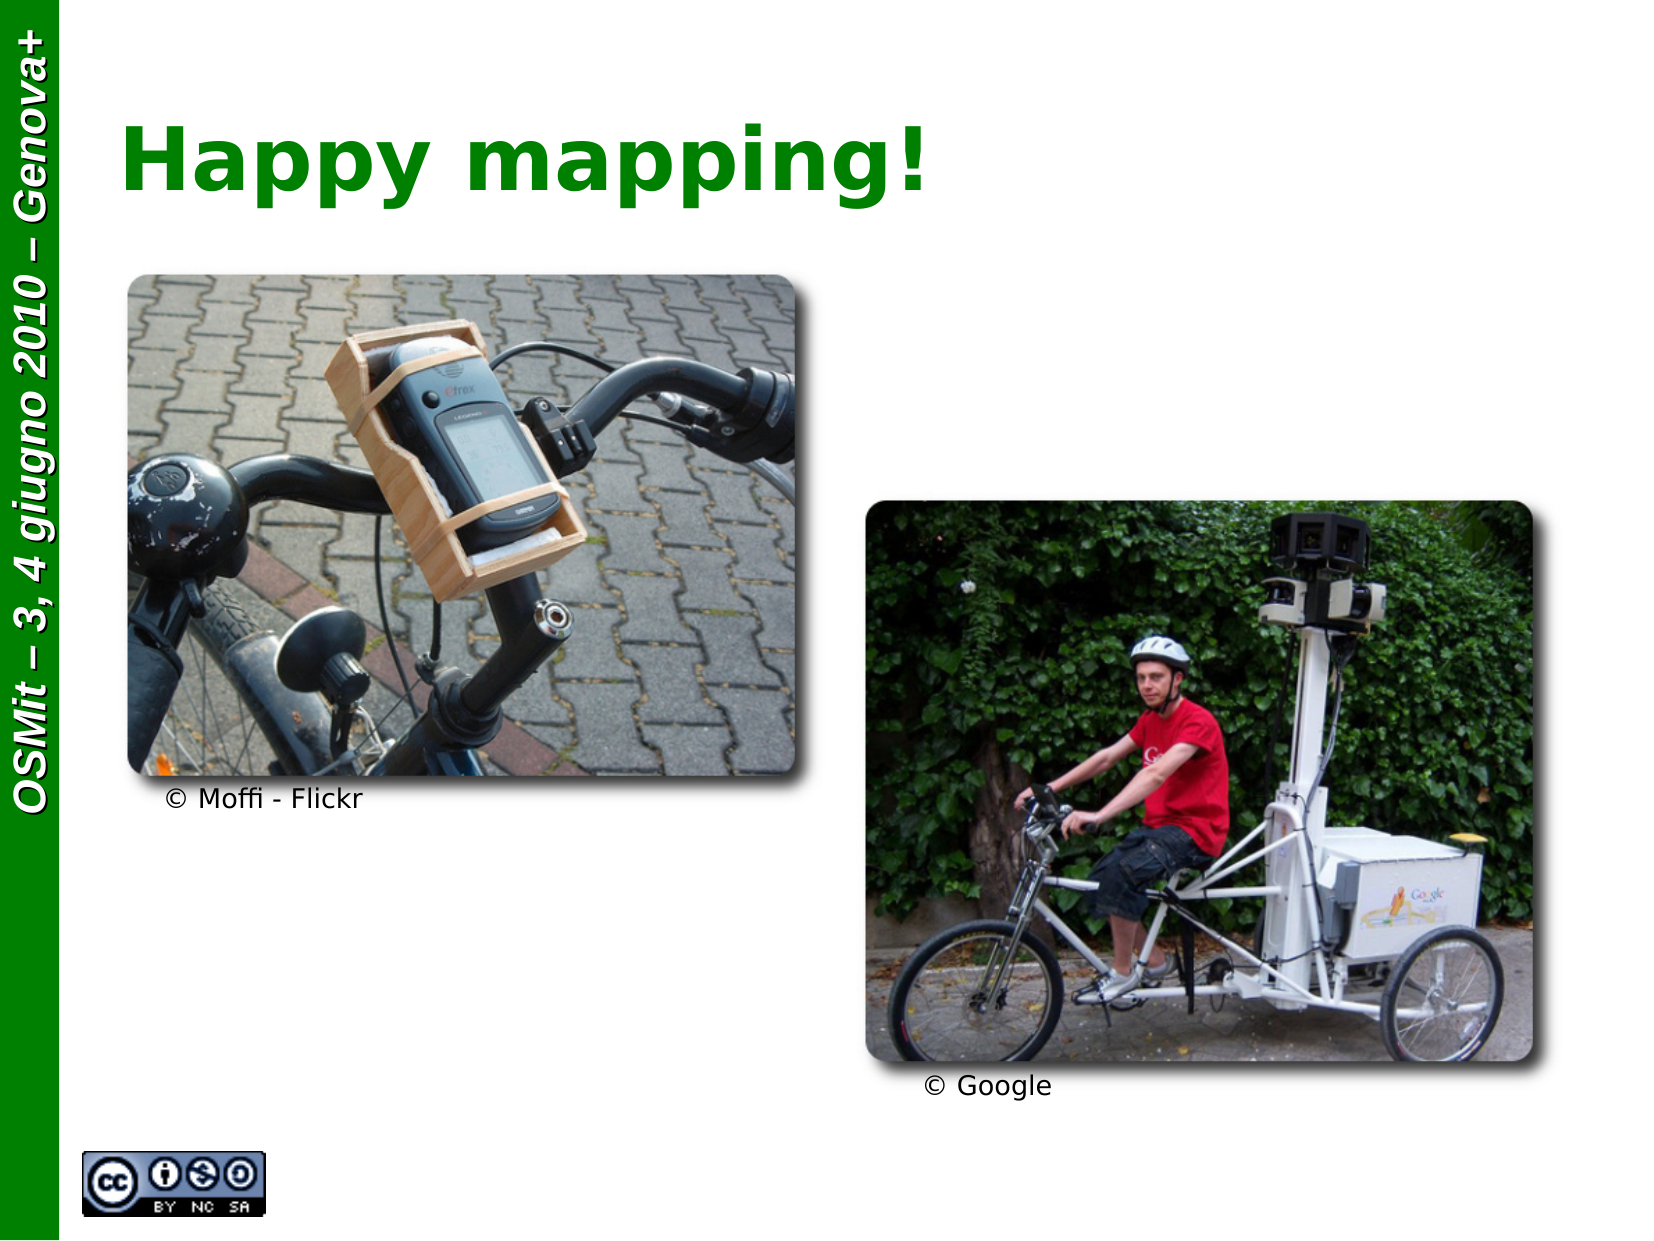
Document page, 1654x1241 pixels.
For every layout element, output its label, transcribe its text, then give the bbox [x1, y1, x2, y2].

title Happy mapping! [118, 64, 1394, 257]
picture [856, 491, 1565, 1093]
text_box © Google [906, 1062, 1068, 1110]
text_box © Moffi - Flickr [147, 775, 378, 822]
picture [118, 265, 827, 808]
picture [82, 1151, 266, 1217]
